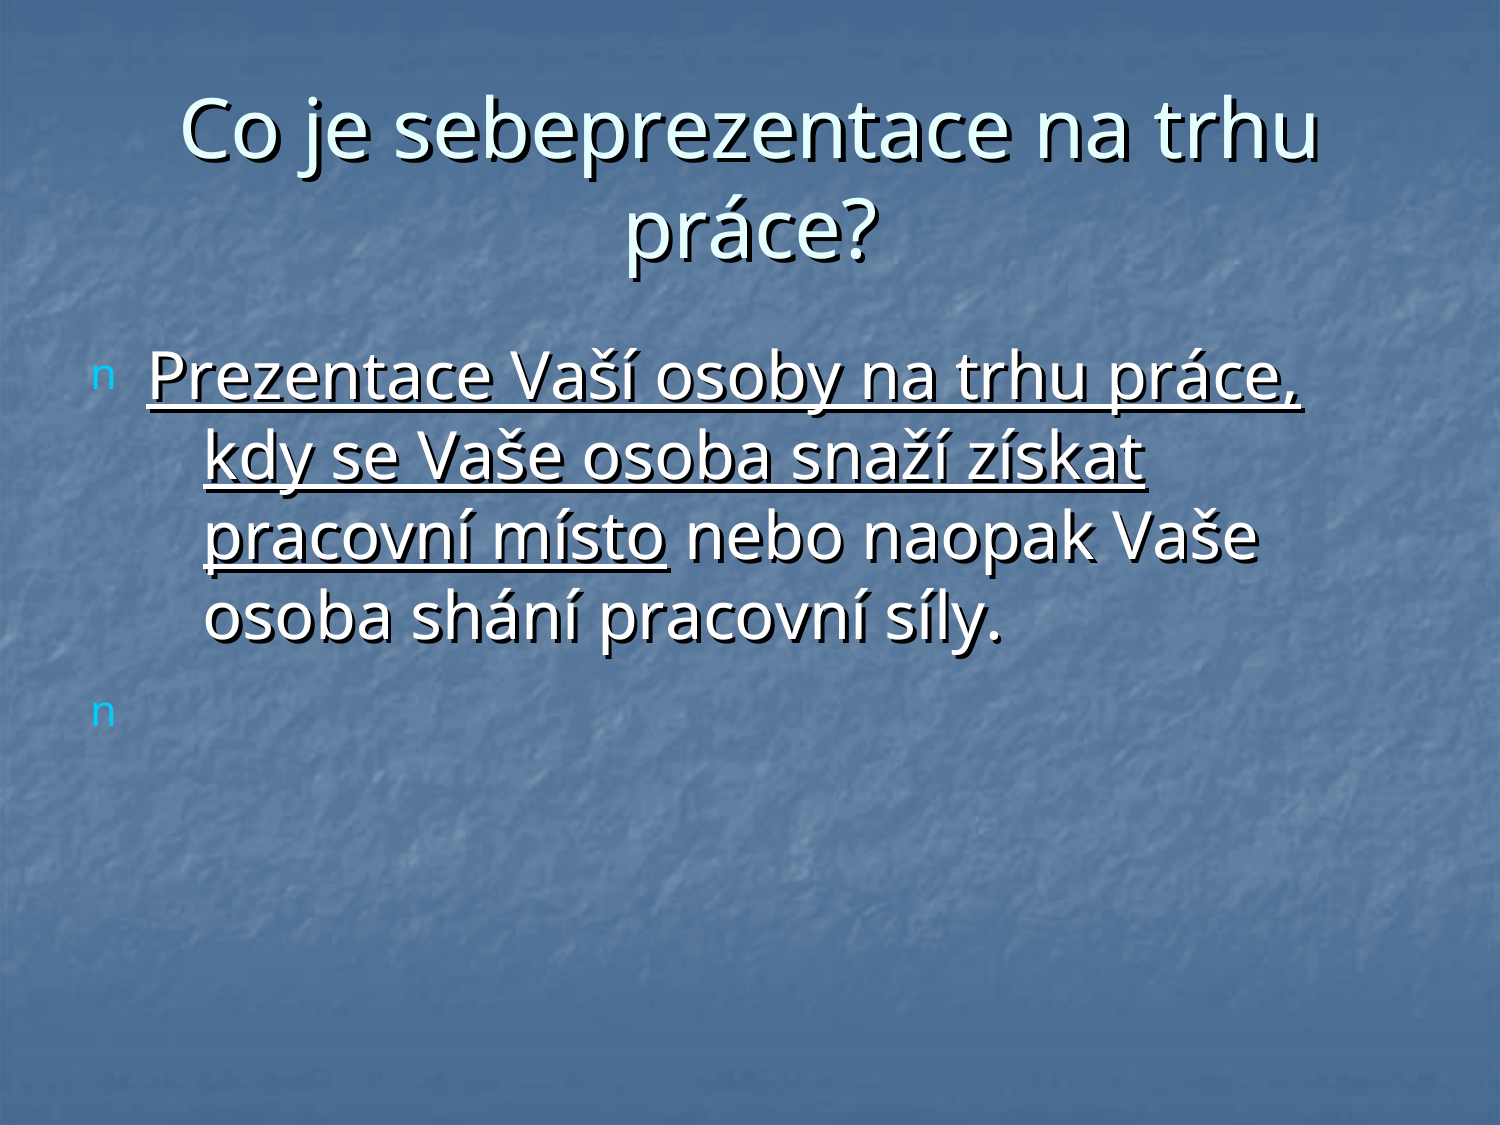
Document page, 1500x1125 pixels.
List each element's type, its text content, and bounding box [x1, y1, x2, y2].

title Co je sebeprezentace na trhu práce? [75, 62, 1426, 288]
list Prezentace Vaší osoby na trhu práce, kdy se Vaše osoba snaží získat pracovní místo nebo naopak Vaše osoba shání pracovní síly. [75, 324, 1426, 1000]
